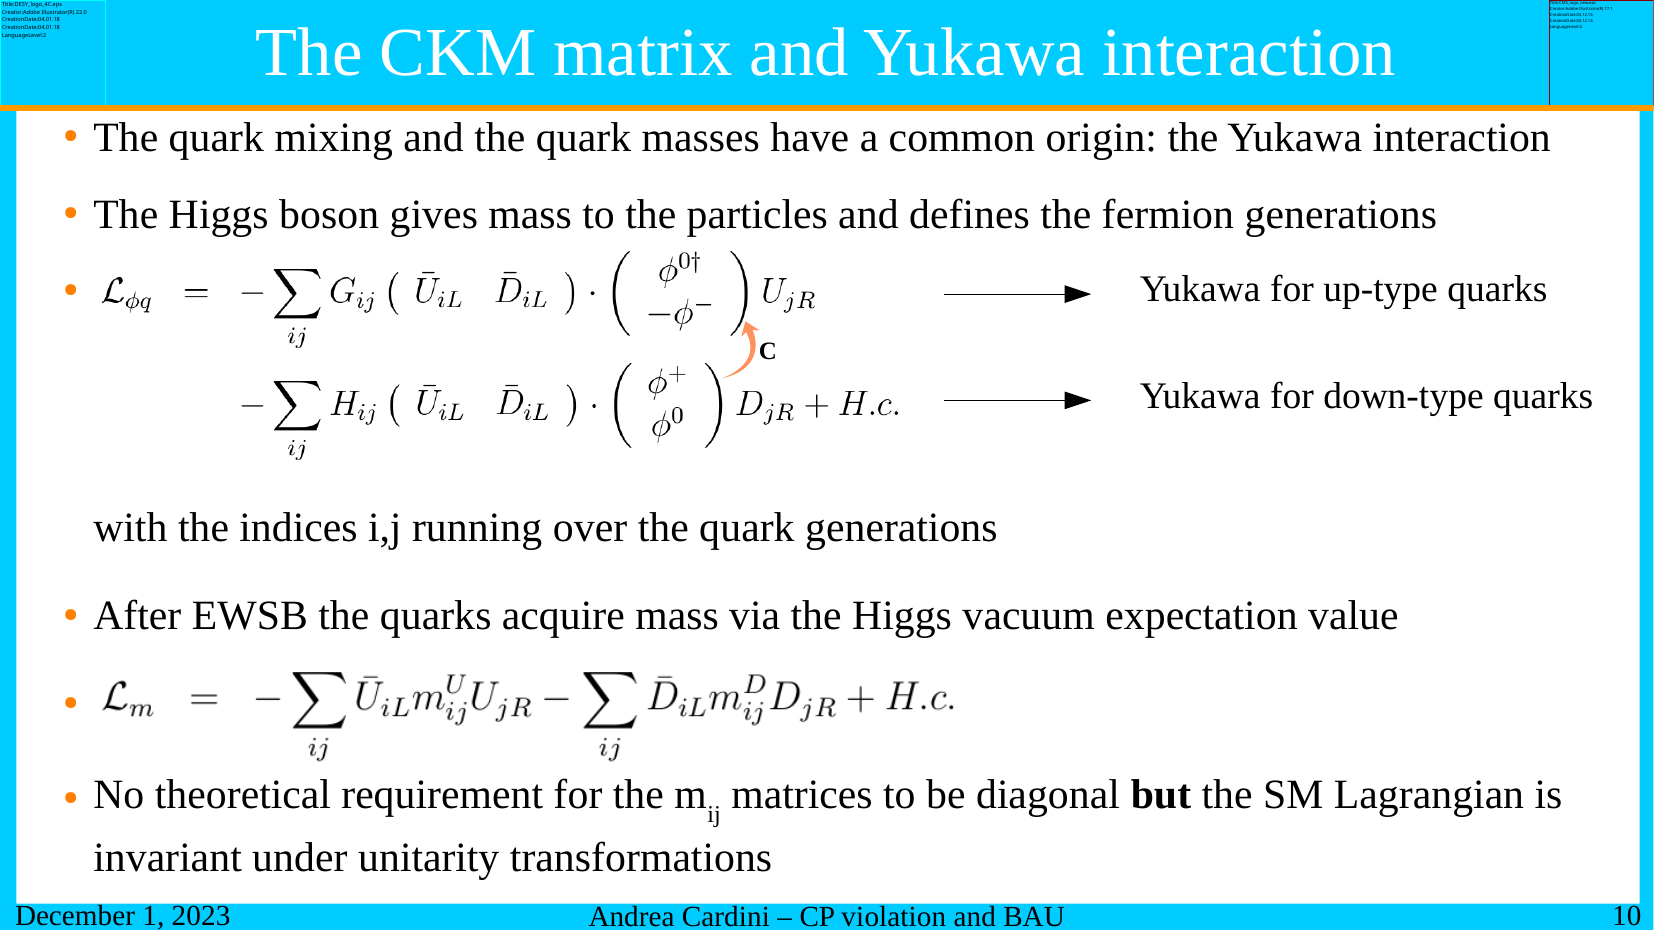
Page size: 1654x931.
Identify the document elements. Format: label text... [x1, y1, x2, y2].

text_box Yukawa for down-type quarks [1125, 367, 1629, 426]
picture [91, 656, 976, 773]
title The CKM matrix and Yukawa interaction [14, 0, 1640, 106]
text_box C [744, 325, 790, 380]
picture [97, 250, 911, 462]
text_box Yukawa for up-type quarks [1125, 260, 1606, 318]
list The quark mixing and the quark masses have a common origin: the Yukawa interaction The Higgs boson gives mass to the particles and defines the fermion generations with the indices i,j running over the quark generations After EWSB the quarks acquire mass via the Higgs vacuum expectation value No theoretical requirement for the mij matrices to be diagonal but the SM Lagrangian is invariant under unitarity transformations [16, 107, 1621, 901]
